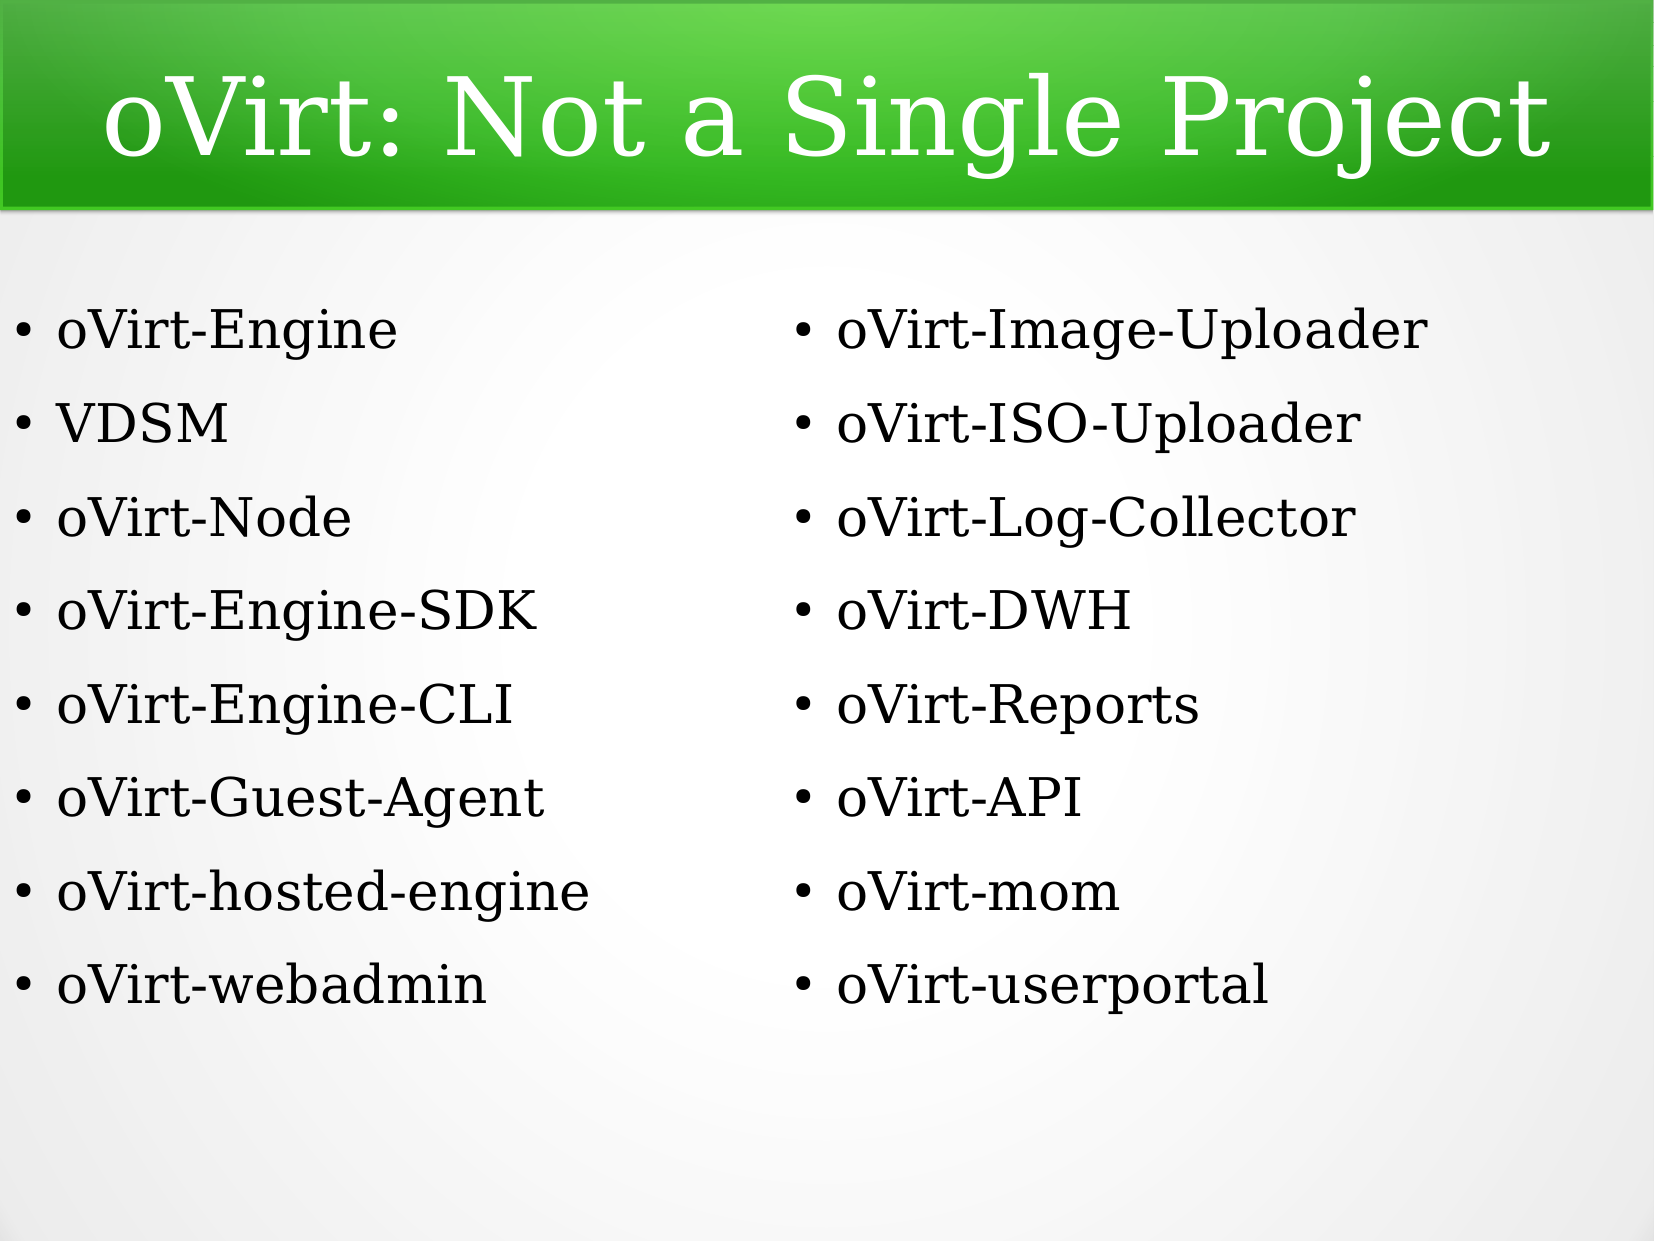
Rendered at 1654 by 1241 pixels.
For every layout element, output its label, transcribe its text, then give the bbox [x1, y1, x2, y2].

title oVirt: Not a Single Project [82, 47, 1571, 189]
list oVirt-Engine VDSM oVirt-Node oVirt-Engine-SDK oVirt-Engine-CLI oVirt-Guest-Agent oVirt-hosted-engine oVirt-webadmin [0, 299, 779, 1019]
list oVirt-Image-Uploader oVirt-ISO-Uploader oVirt-Log-Collector oVirt-DWH oVirt-Reports oVirt-API oVirt-mom oVirt-userportal [779, 299, 1654, 1019]
